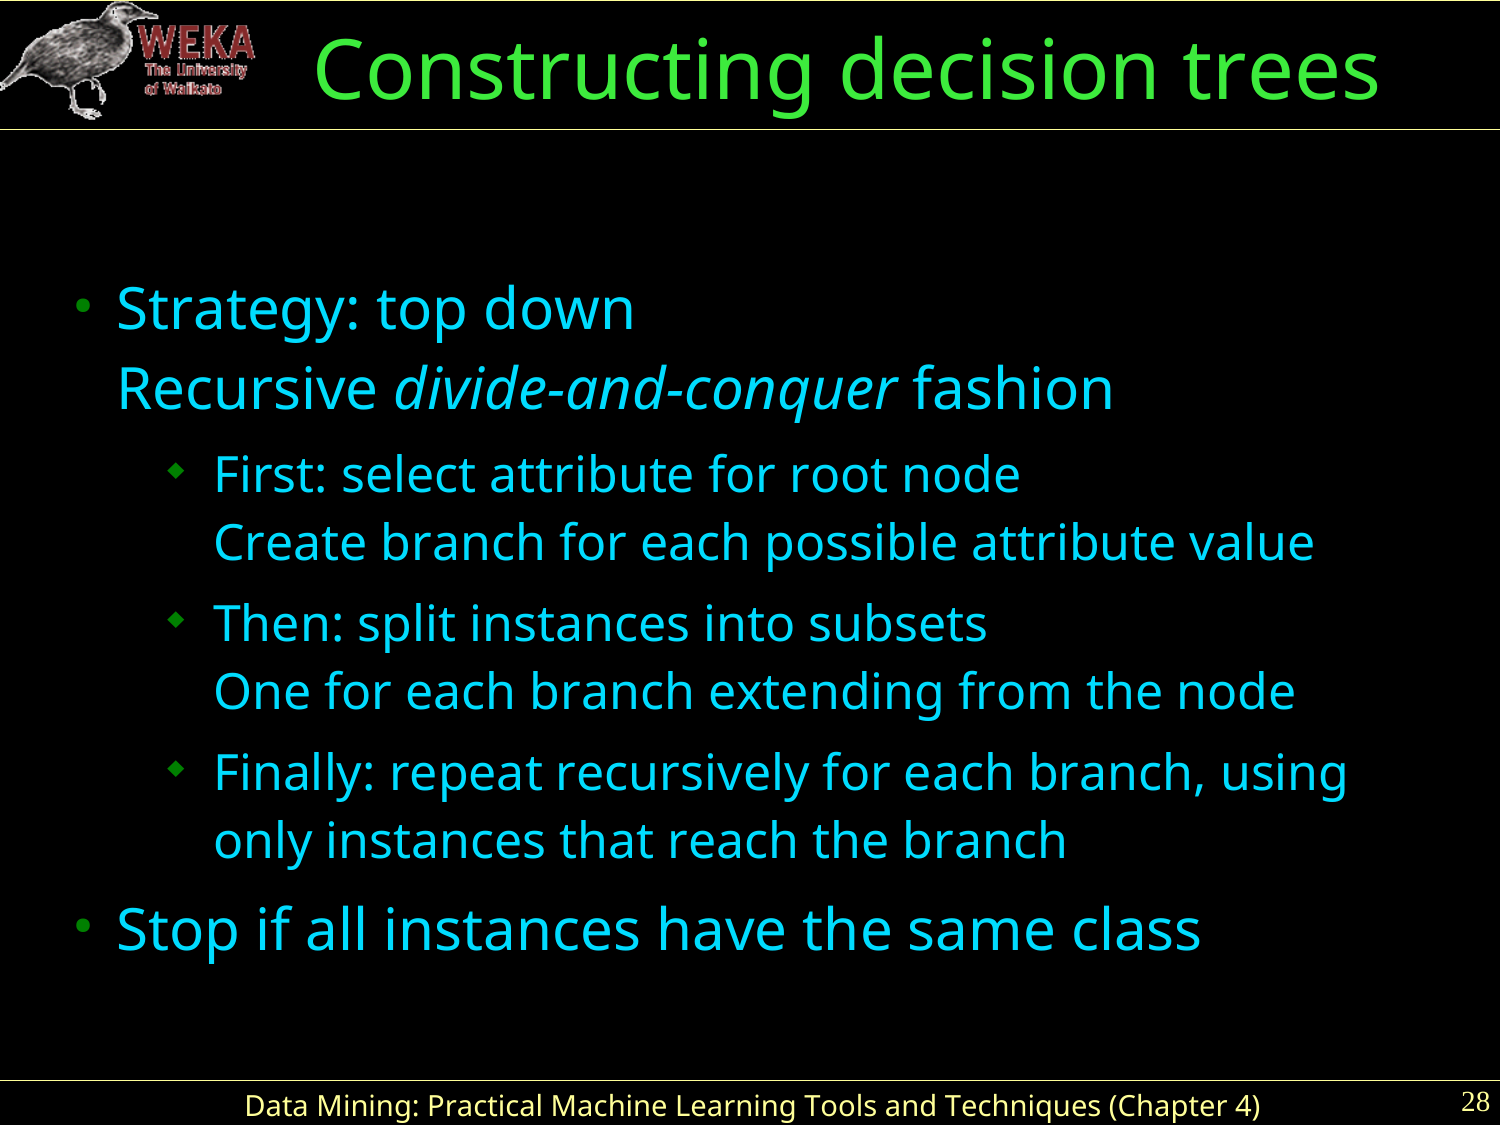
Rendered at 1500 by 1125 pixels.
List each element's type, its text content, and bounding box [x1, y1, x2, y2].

text_box Strategy: top down Recursive divide-and-conquer fashion First: select attribute for root node Create branch for each possible attribute value Then: split instances into subsets One for each branch extending from the node Finally: repeat recursively for each branch, using only instances that reach the branch Stop if all instances have the same class [59, 260, 1388, 936]
title Constructing decision trees [297, 0, 1500, 148]
picture [0, 1, 266, 129]
